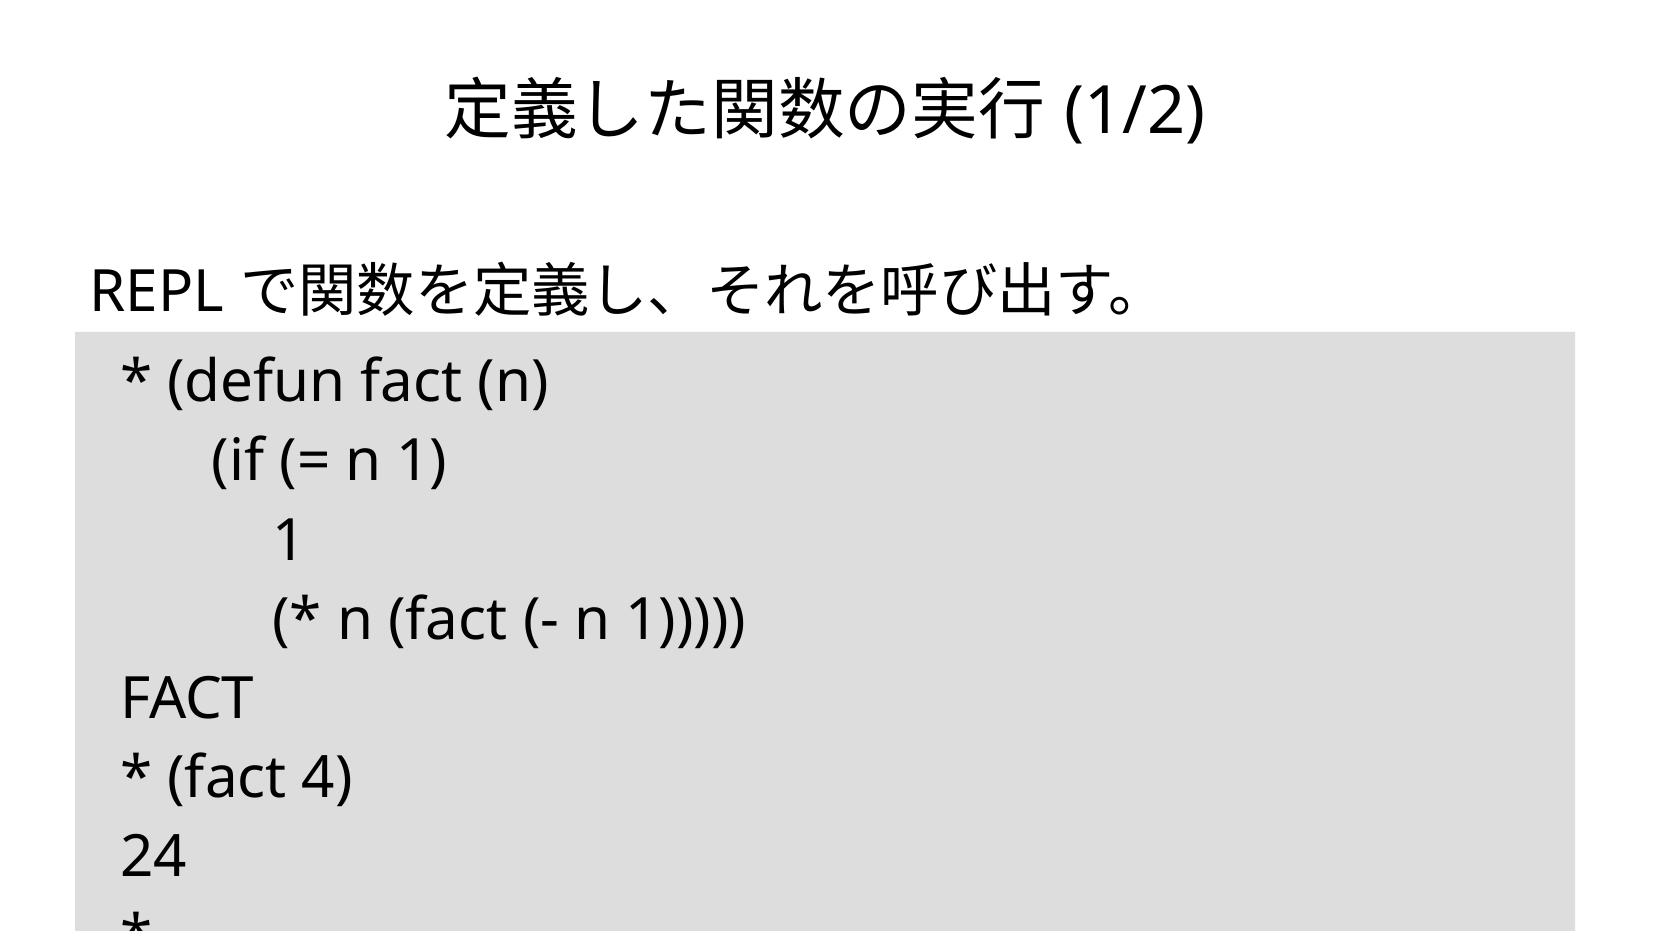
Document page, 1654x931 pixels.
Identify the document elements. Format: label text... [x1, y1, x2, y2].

text_box 定義した関数の実行(1/2) REPLで関数を定義し、それを呼び出す。 [75, 48, 1576, 276]
text_box * (defun fact (n) (if (= n 1) 1 (* n (fact (- n 1))))) FACT * (fact 4) 24 * [75, 331, 1576, 863]
